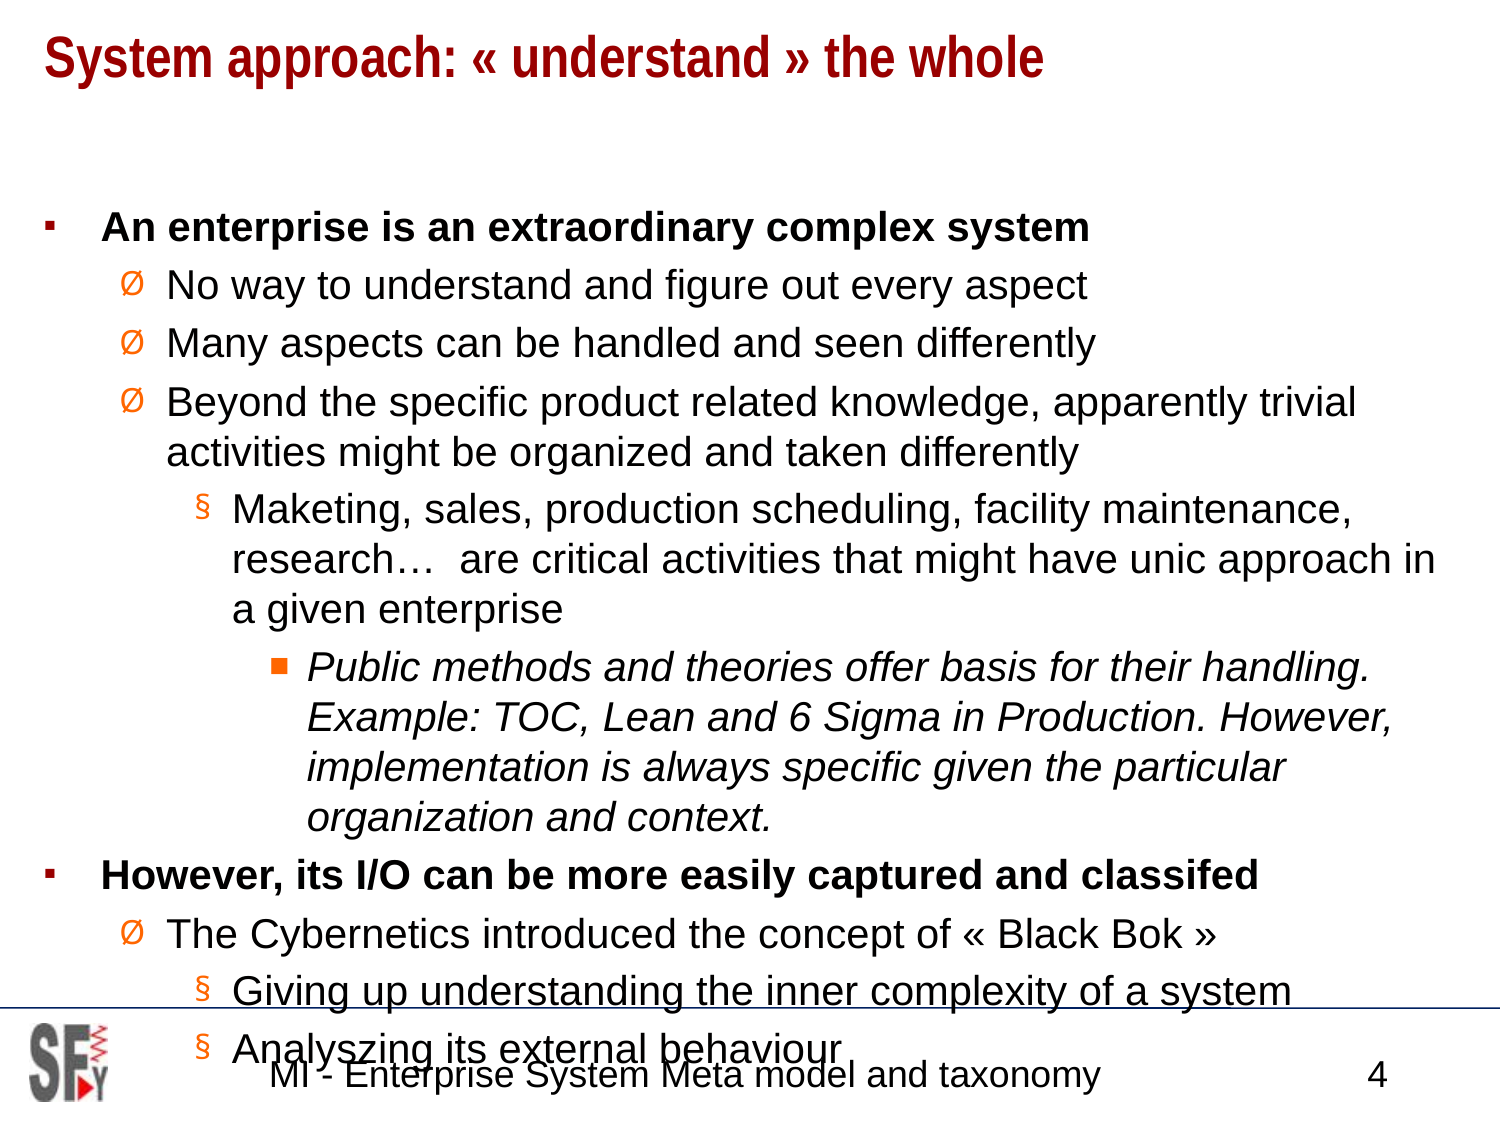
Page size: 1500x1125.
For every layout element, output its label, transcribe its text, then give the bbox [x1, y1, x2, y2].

title System approach: « understand » the whole [29, 12, 1471, 138]
slide_number <numéro> [1352, 1034, 1490, 1103]
list An enterprise is an extraordinary complex system No way to understand and figure out every aspect Many aspects can be handled and seen differently Beyond the specific product related knowledge, apparently trivial activities might be organized and taken differently Maketing, sales, production scheduling, facility maintenance, research… are critical activities that might have unic approach in a given enterprise Public methods and theories offer basis for their handling. Example: TOC, Lean and 6 Sigma in Production. However, implementation is always specific given the particular organization and context. However, its I/O can be more easily captured and classifed The Cybernetics introduced the concept of « Black Bok » Giving up understanding the inner complexity of a system Analyszing its external behaviour [29, 184, 1471, 988]
picture [29, 1023, 108, 1102]
footer MI - Enterprise System Meta model and taxonomy [253, 1034, 1336, 1103]
